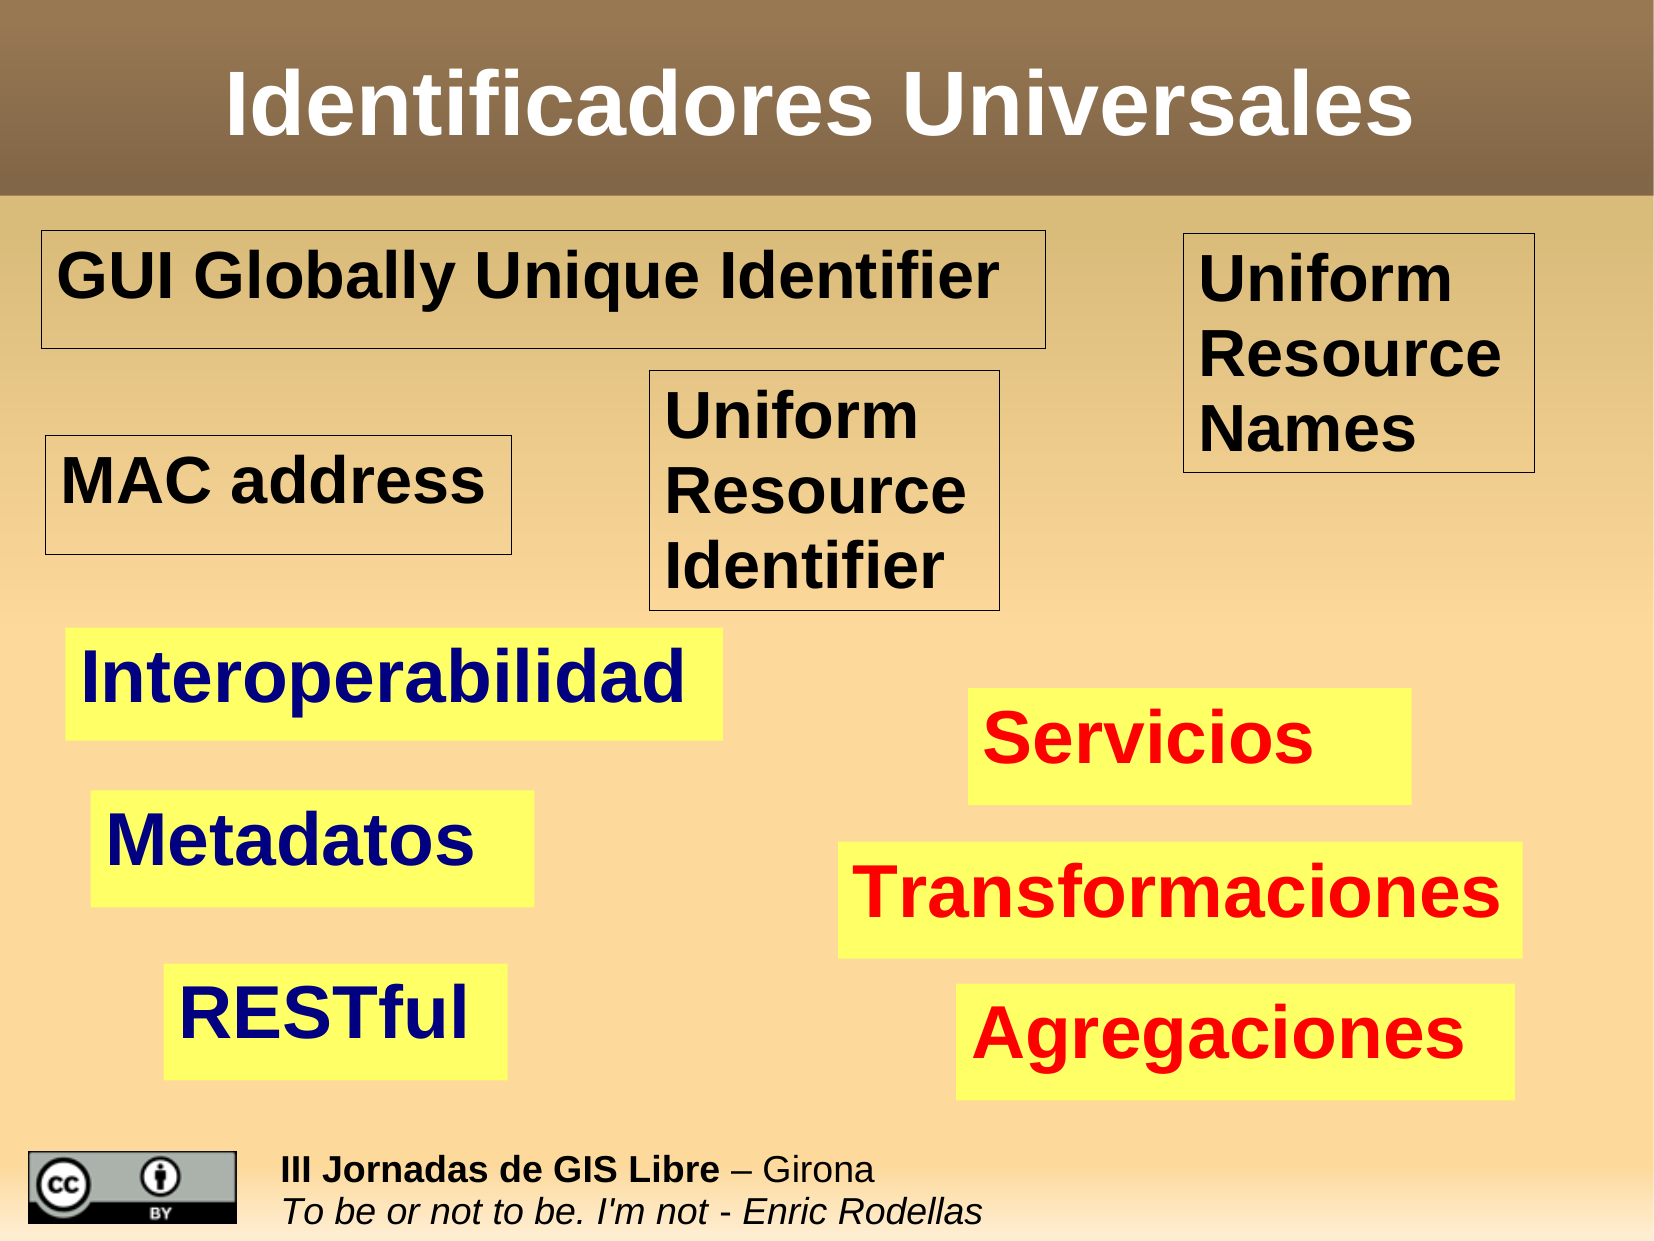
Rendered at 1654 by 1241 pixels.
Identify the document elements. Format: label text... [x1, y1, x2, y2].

text_box Transformaciones [838, 841, 1523, 959]
text_box III Jornadas de GIS Libre – Girona To be or not to be. I'm not - Enric Rodellas [265, 1141, 1152, 1241]
text_box Metadatos [90, 790, 535, 908]
text_box Uniform Resource Identifier [649, 370, 1000, 611]
text_box Servicios [967, 688, 1412, 806]
title Identificadores Universales [76, 0, 1565, 208]
text_box GUI Globally Unique Identifier [41, 230, 1046, 349]
picture [0, 0, 1654, 1241]
text_box Uniform Resource Names [1183, 233, 1535, 473]
text_box RESTful [163, 963, 508, 1081]
text_box Interoperabilidad [65, 627, 723, 741]
text_box Agregaciones [956, 983, 1515, 1101]
text_box MAC address [45, 435, 512, 555]
